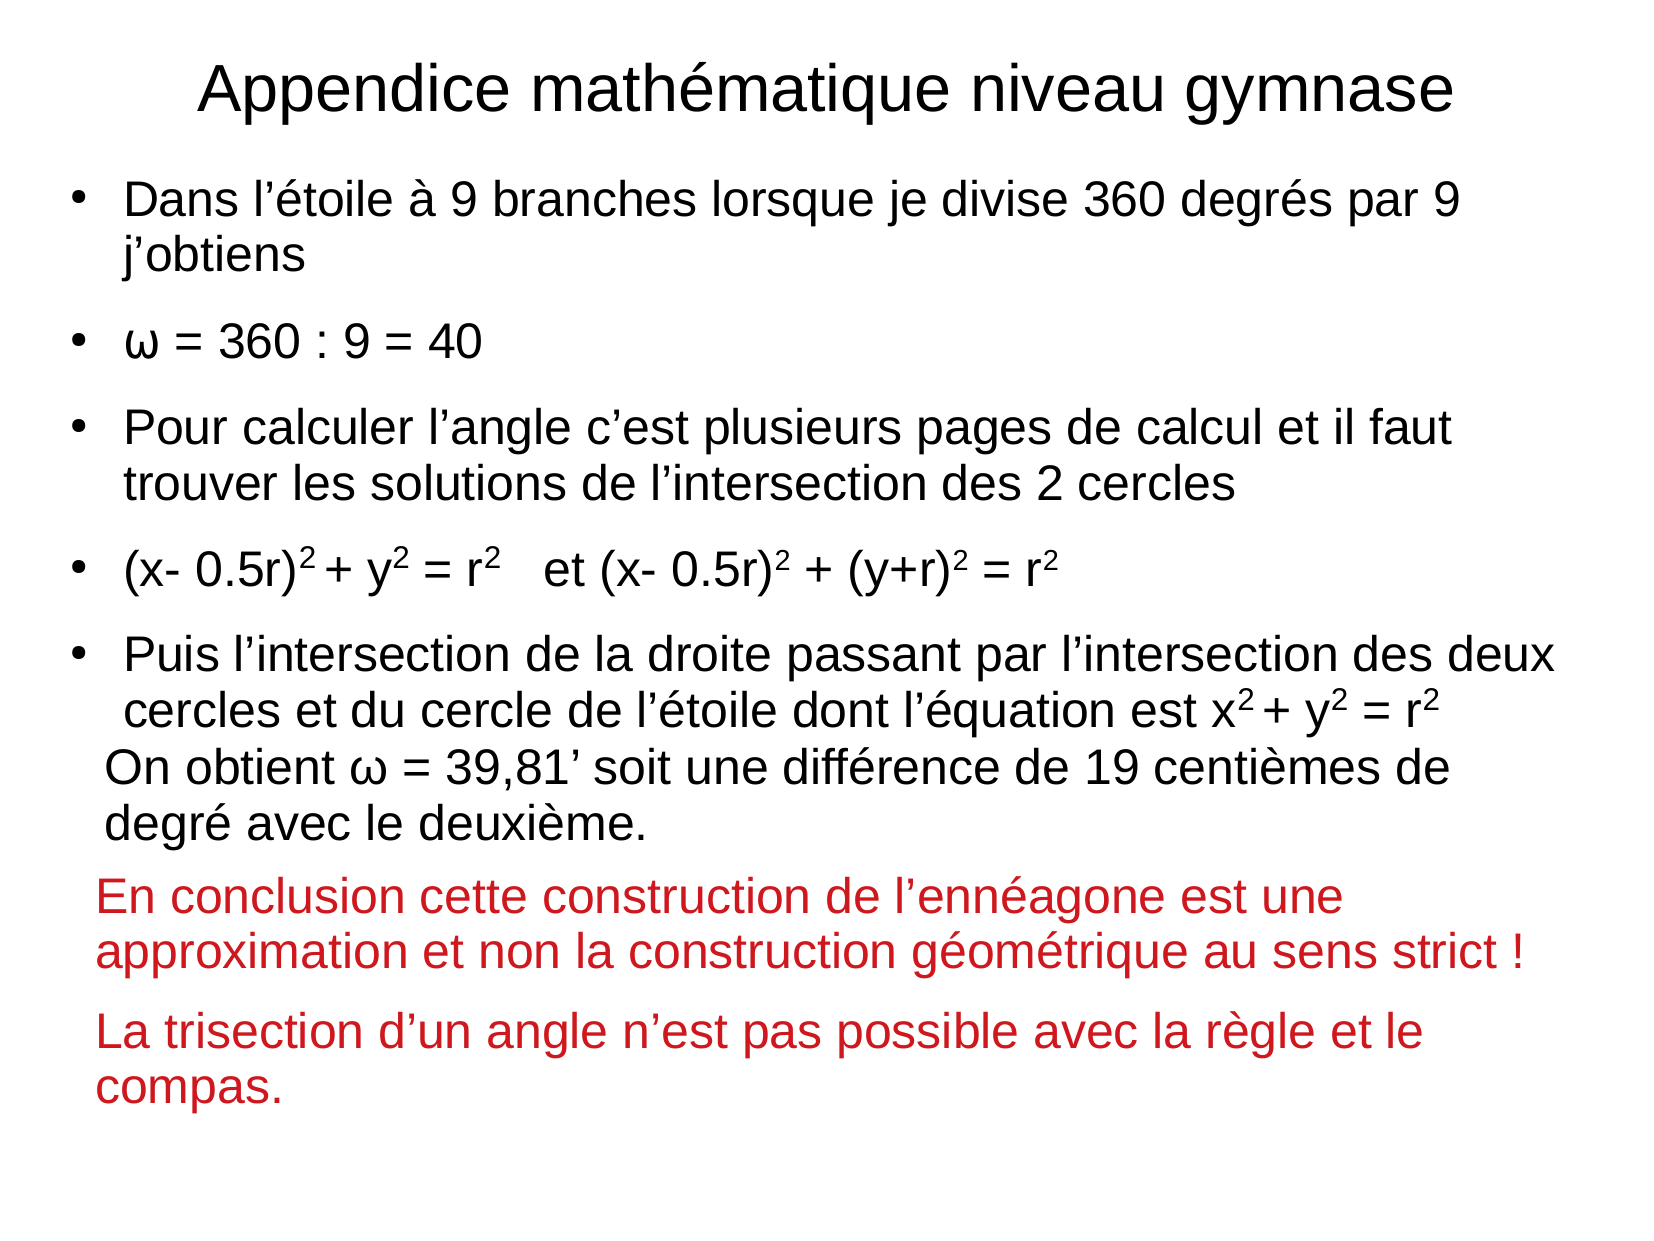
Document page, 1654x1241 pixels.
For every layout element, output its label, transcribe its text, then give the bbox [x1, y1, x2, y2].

list Dans l’étoile à 9 branches lorsque je divise 360 degrés par 9 j’obtiens ω = 360 : 9 = 40 Pour calculer l’angle c’est plusieurs pages de calcul et il faut trouver les solutions de l’intersection des 2 cercles (x- 0.5r)2 + y2 = r2 et (x- 0.5r)2 + (y+r)2 = r2 Puis l’intersection de la droite passant par l’intersection des deux cercles et du cercle de l’étoile dont l’équation est x2 + y2 = r2 [52, 170, 1565, 890]
text_box La trisection d’un angle n’est pas possible avec la règle et le compas. [80, 995, 1458, 1131]
title Appendice mathématique niveau gymnase [82, 49, 1571, 129]
text_box On obtient ω = 39,81’ soit une différence de 19 centièmes de degré avec le deuxième. [90, 731, 1607, 861]
text_box En conclusion cette construction de l’ennéagone est une approximation et non la construction géométrique au sens strict ! [80, 860, 1593, 1043]
